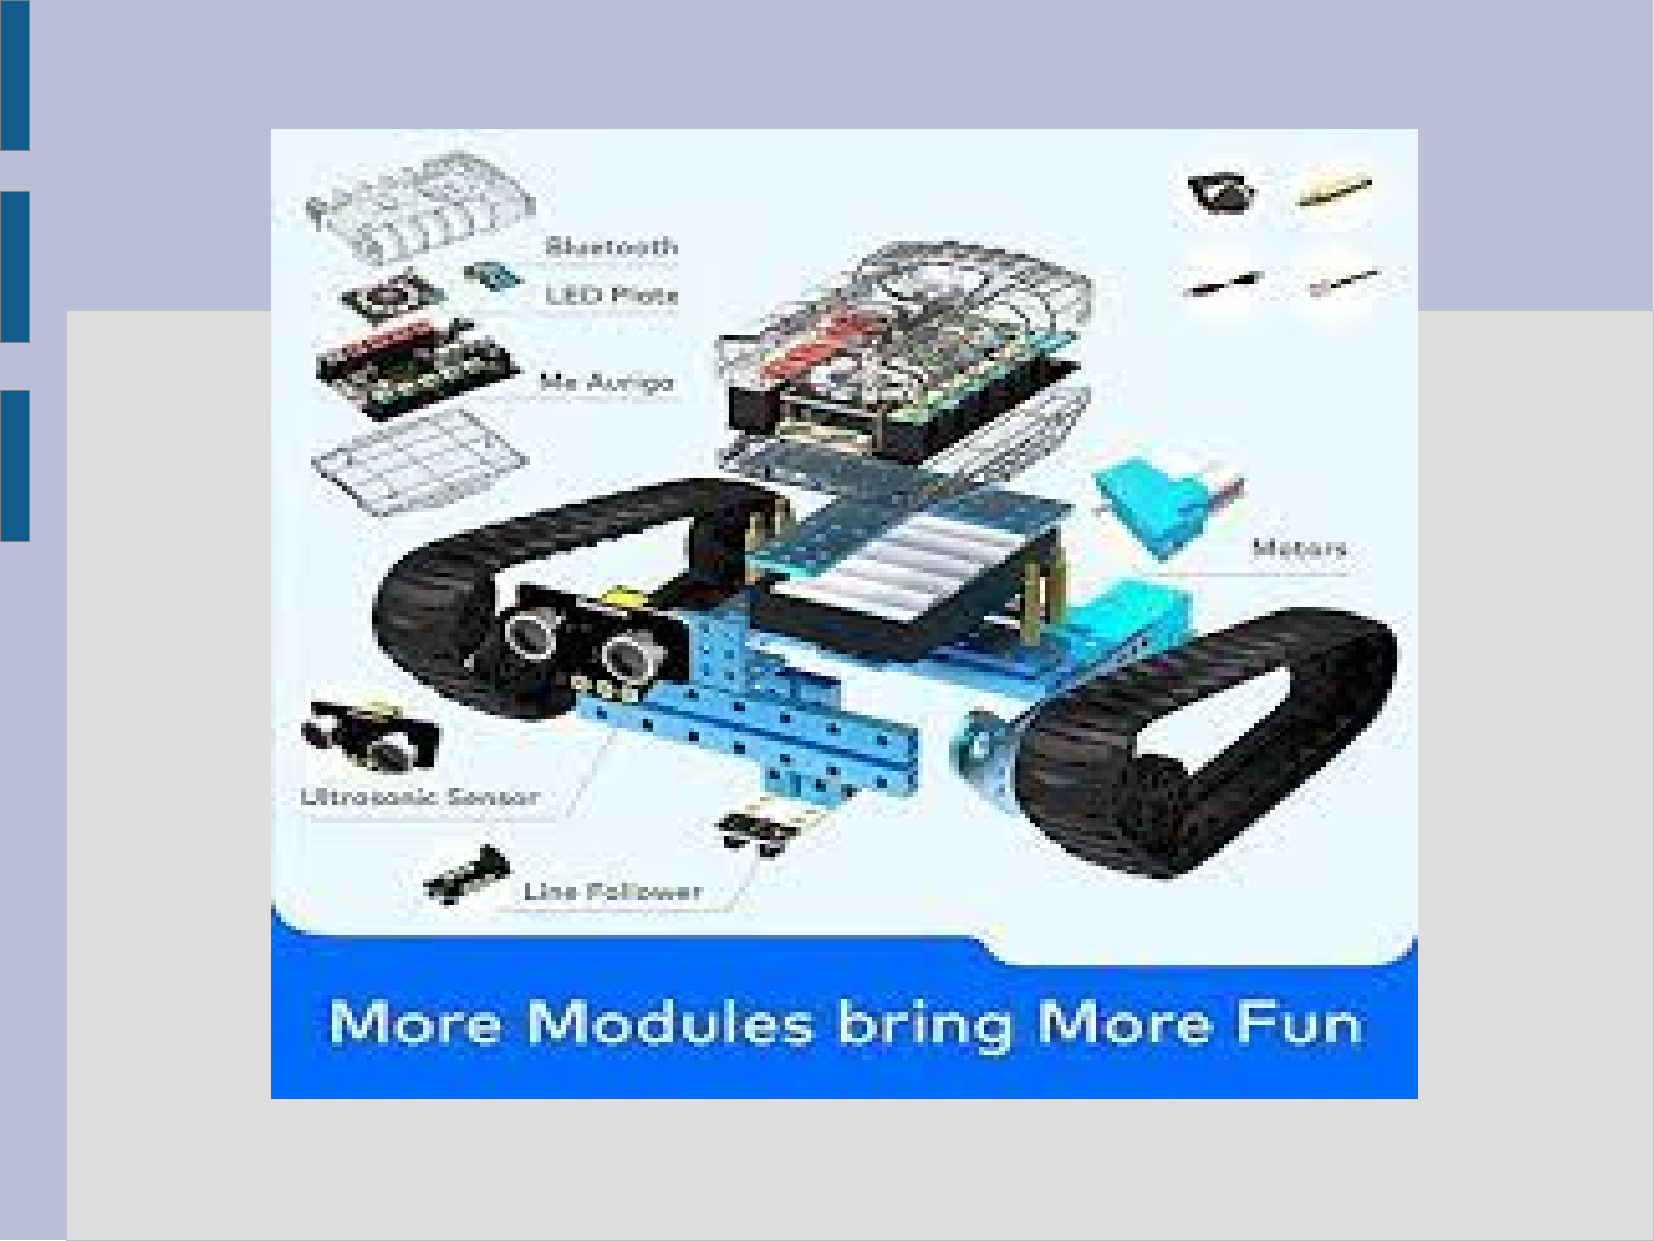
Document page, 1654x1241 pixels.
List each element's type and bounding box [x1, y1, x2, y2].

picture [271, 129, 1418, 1099]
